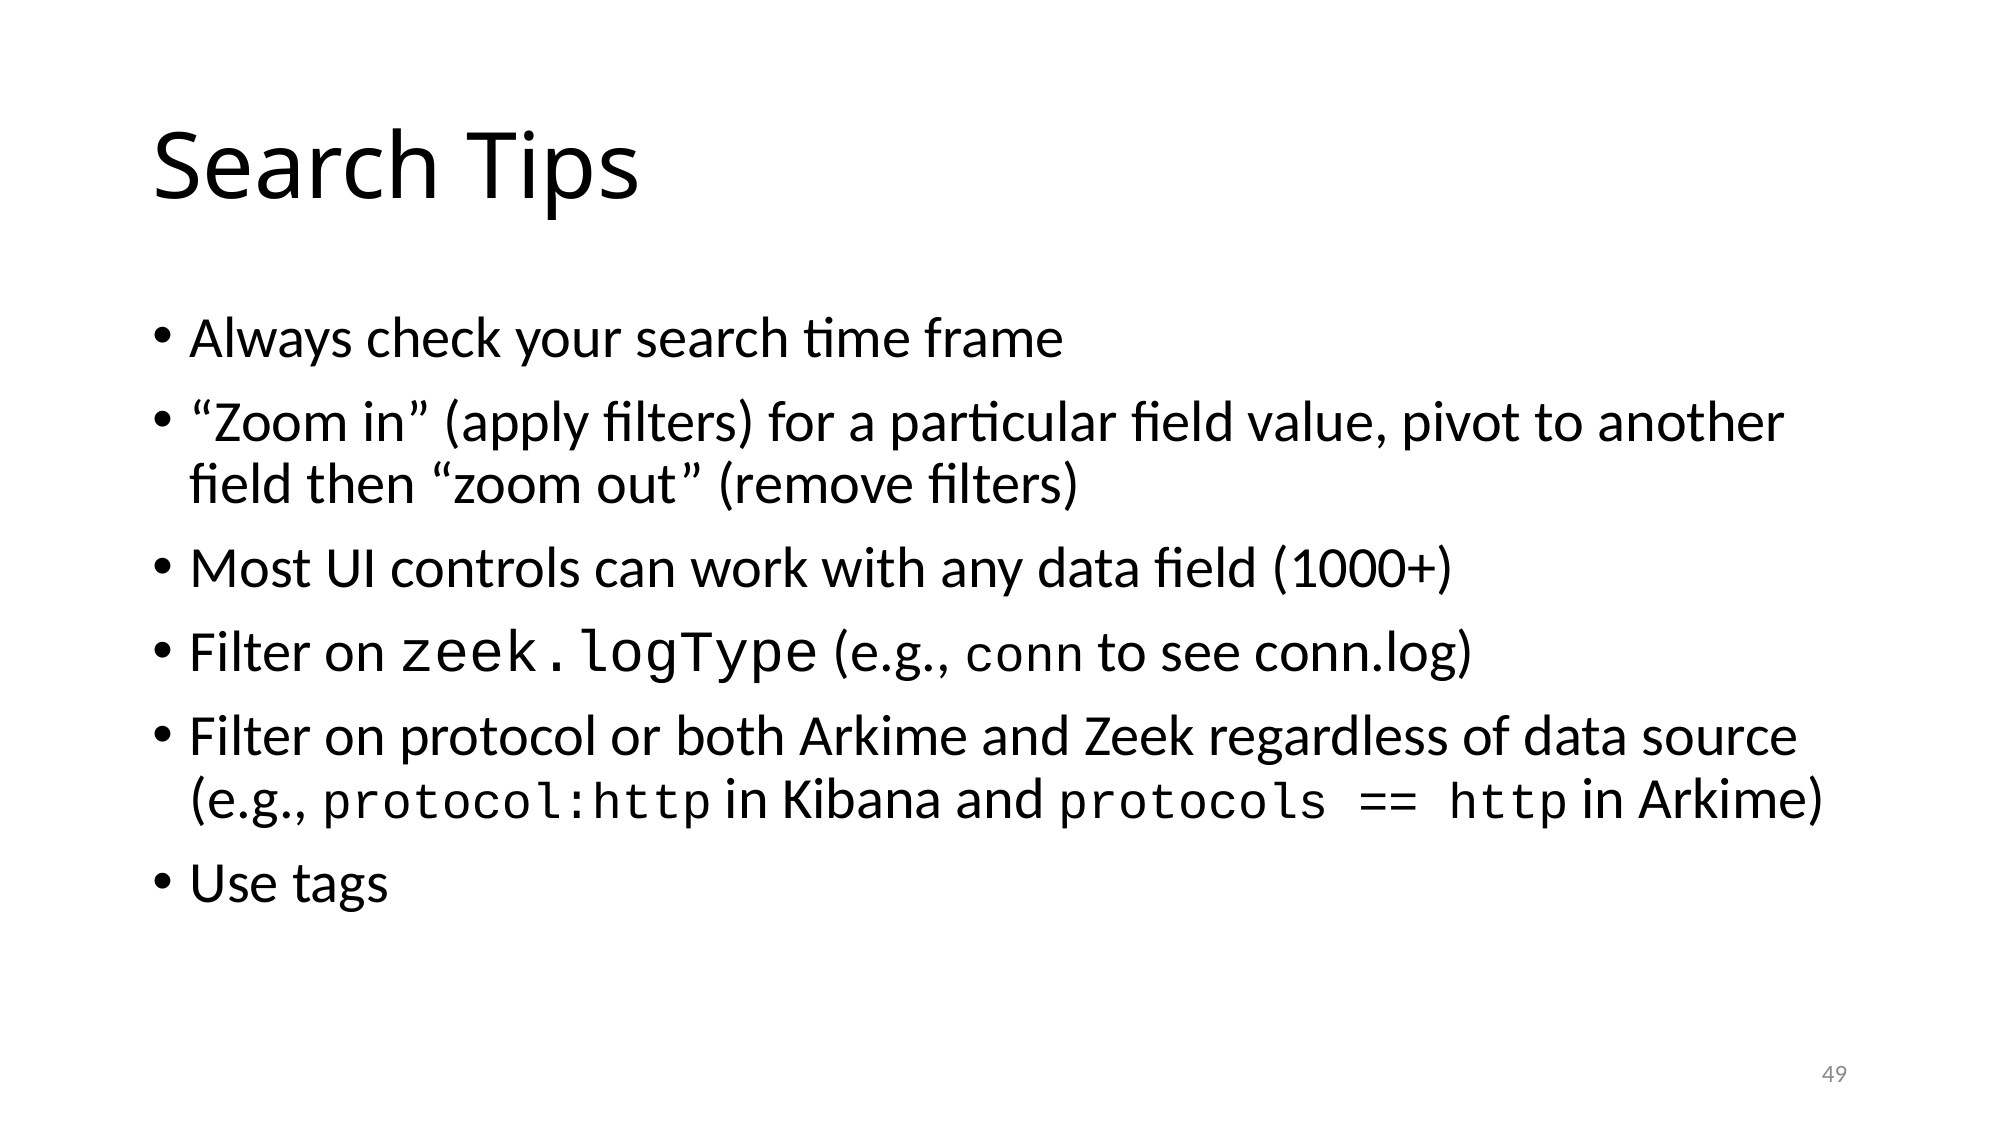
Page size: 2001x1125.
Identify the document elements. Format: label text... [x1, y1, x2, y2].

title Search Tips [137, 59, 1863, 278]
list Always check your search time frame “Zoom in” (apply filters) for a particular field value, pivot to another field then “zoom out” (remove filters) Most UI controls can work with any data field (1000+) Filter on zeek.logType (e.g., conn to see conn.log) Filter on protocol or both Arkime and Zeek regardless of data source (e.g., protocol:http in Kibana and protocols == http in Arkime) Use tags [137, 299, 1863, 1014]
slide_number <number> [1412, 1042, 1863, 1103]
